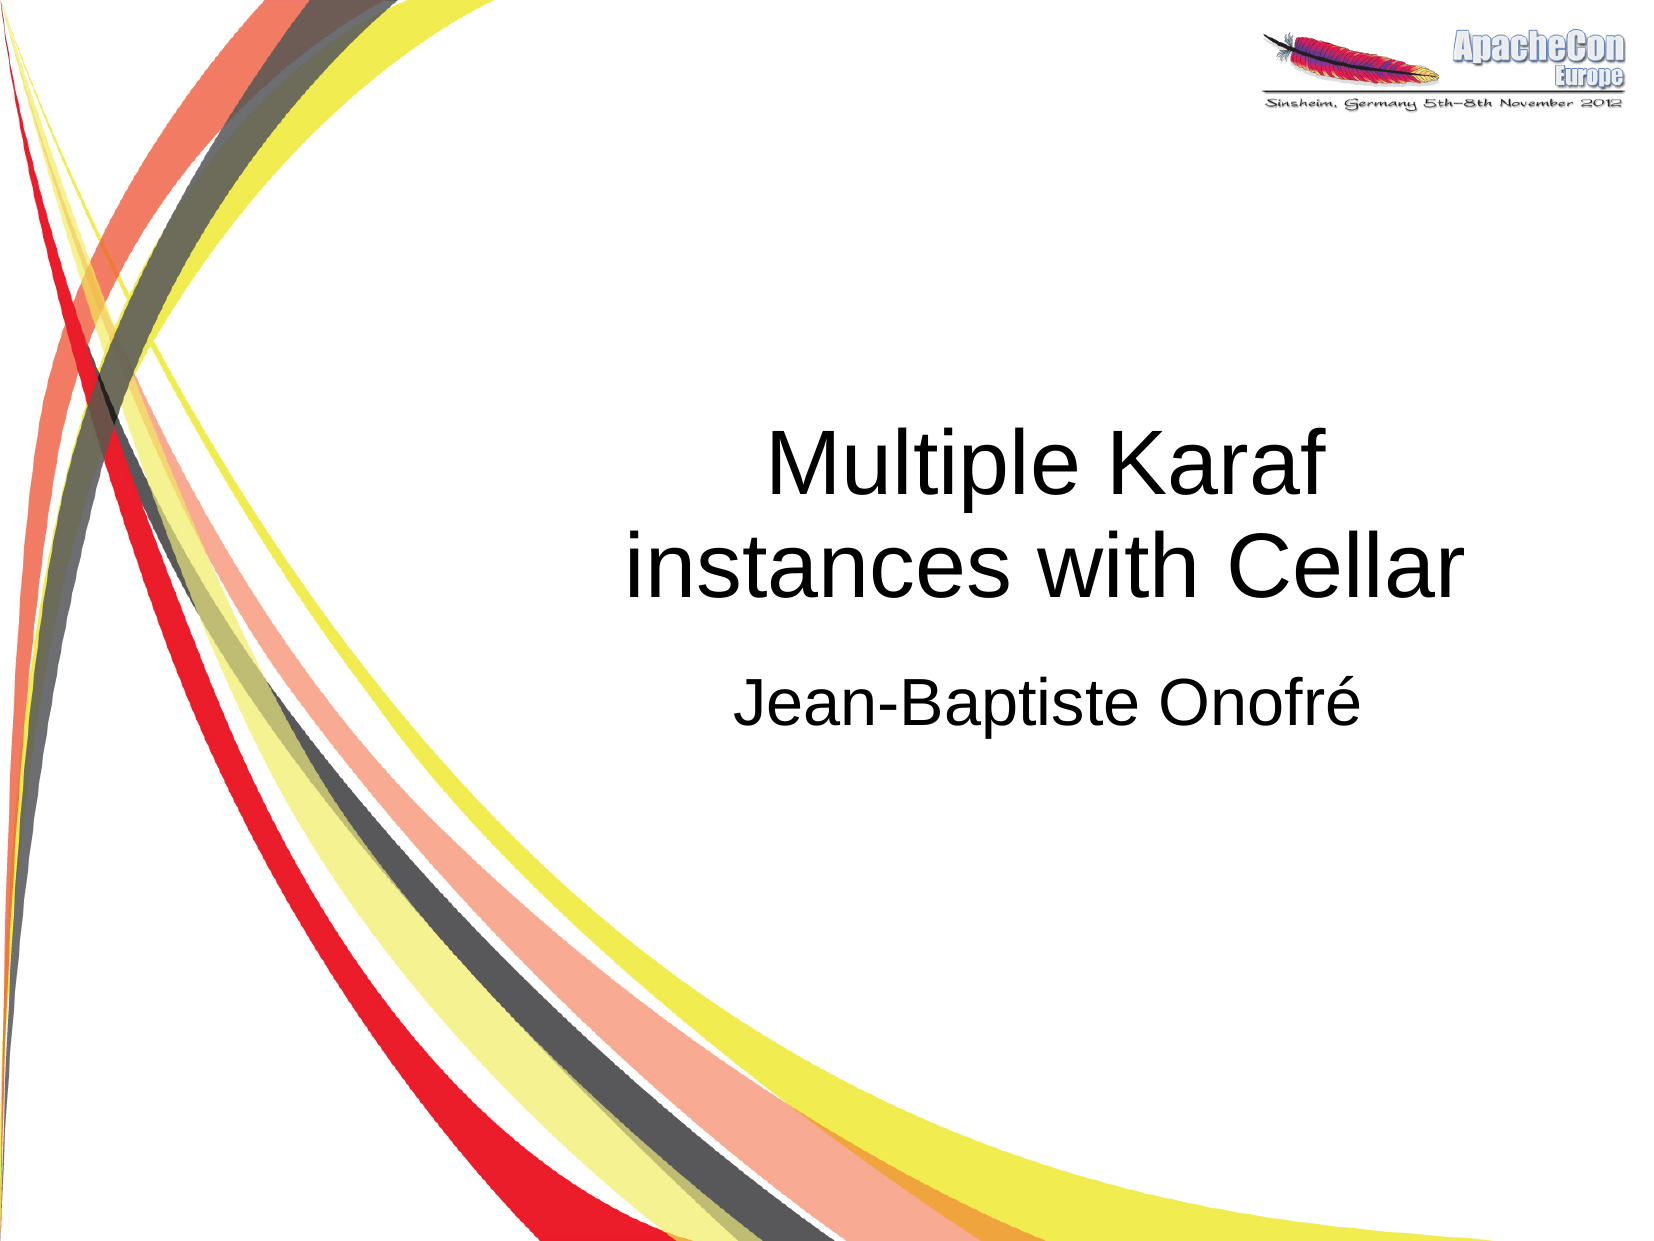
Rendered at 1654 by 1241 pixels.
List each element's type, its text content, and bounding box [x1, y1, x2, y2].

title Multiple Karaf instances with Cellar [561, 411, 1531, 617]
subtitle Jean-Baptiste Onofré [561, 643, 1536, 762]
picture [0, 0, 1654, 1241]
